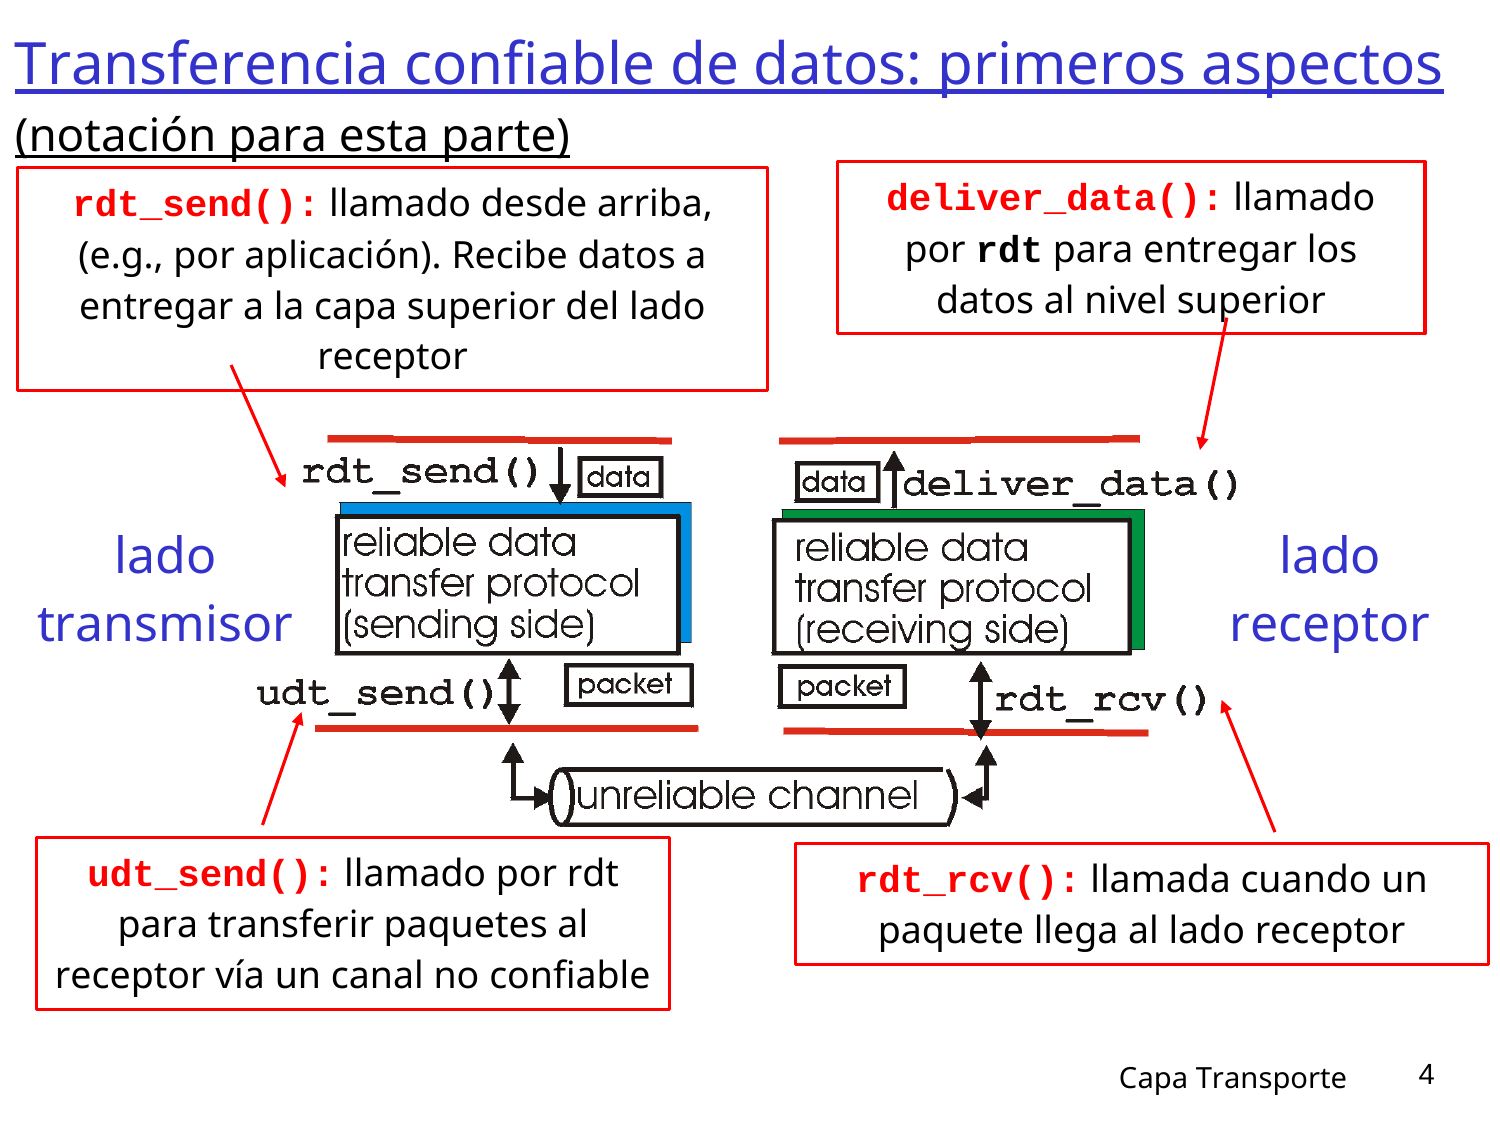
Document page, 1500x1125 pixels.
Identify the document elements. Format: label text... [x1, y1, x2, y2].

text_box deliver_data(): llamado por rdt para entregar los datos al nivel superior [837, 161, 1426, 334]
text_box lado receptor [1214, 512, 1446, 665]
text_box rdt_rcv(): llamada cuando un paquete llega al lado receptor [795, 843, 1489, 965]
picture [256, 435, 1236, 827]
title Transferencia confiable de datos: primeros aspectos (notación para esta parte) [0, 0, 1500, 188]
text_box udt_send(): llamado por rdt para transferir paquetes al receptor vía un canal no confiable [36, 837, 670, 1010]
text_box rdt_send(): llamado desde arriba, (e.g., por aplicación). Recibe datos a entregar a la capa superior del lado receptor [17, 167, 768, 391]
text_box lado transmisor [22, 512, 309, 665]
